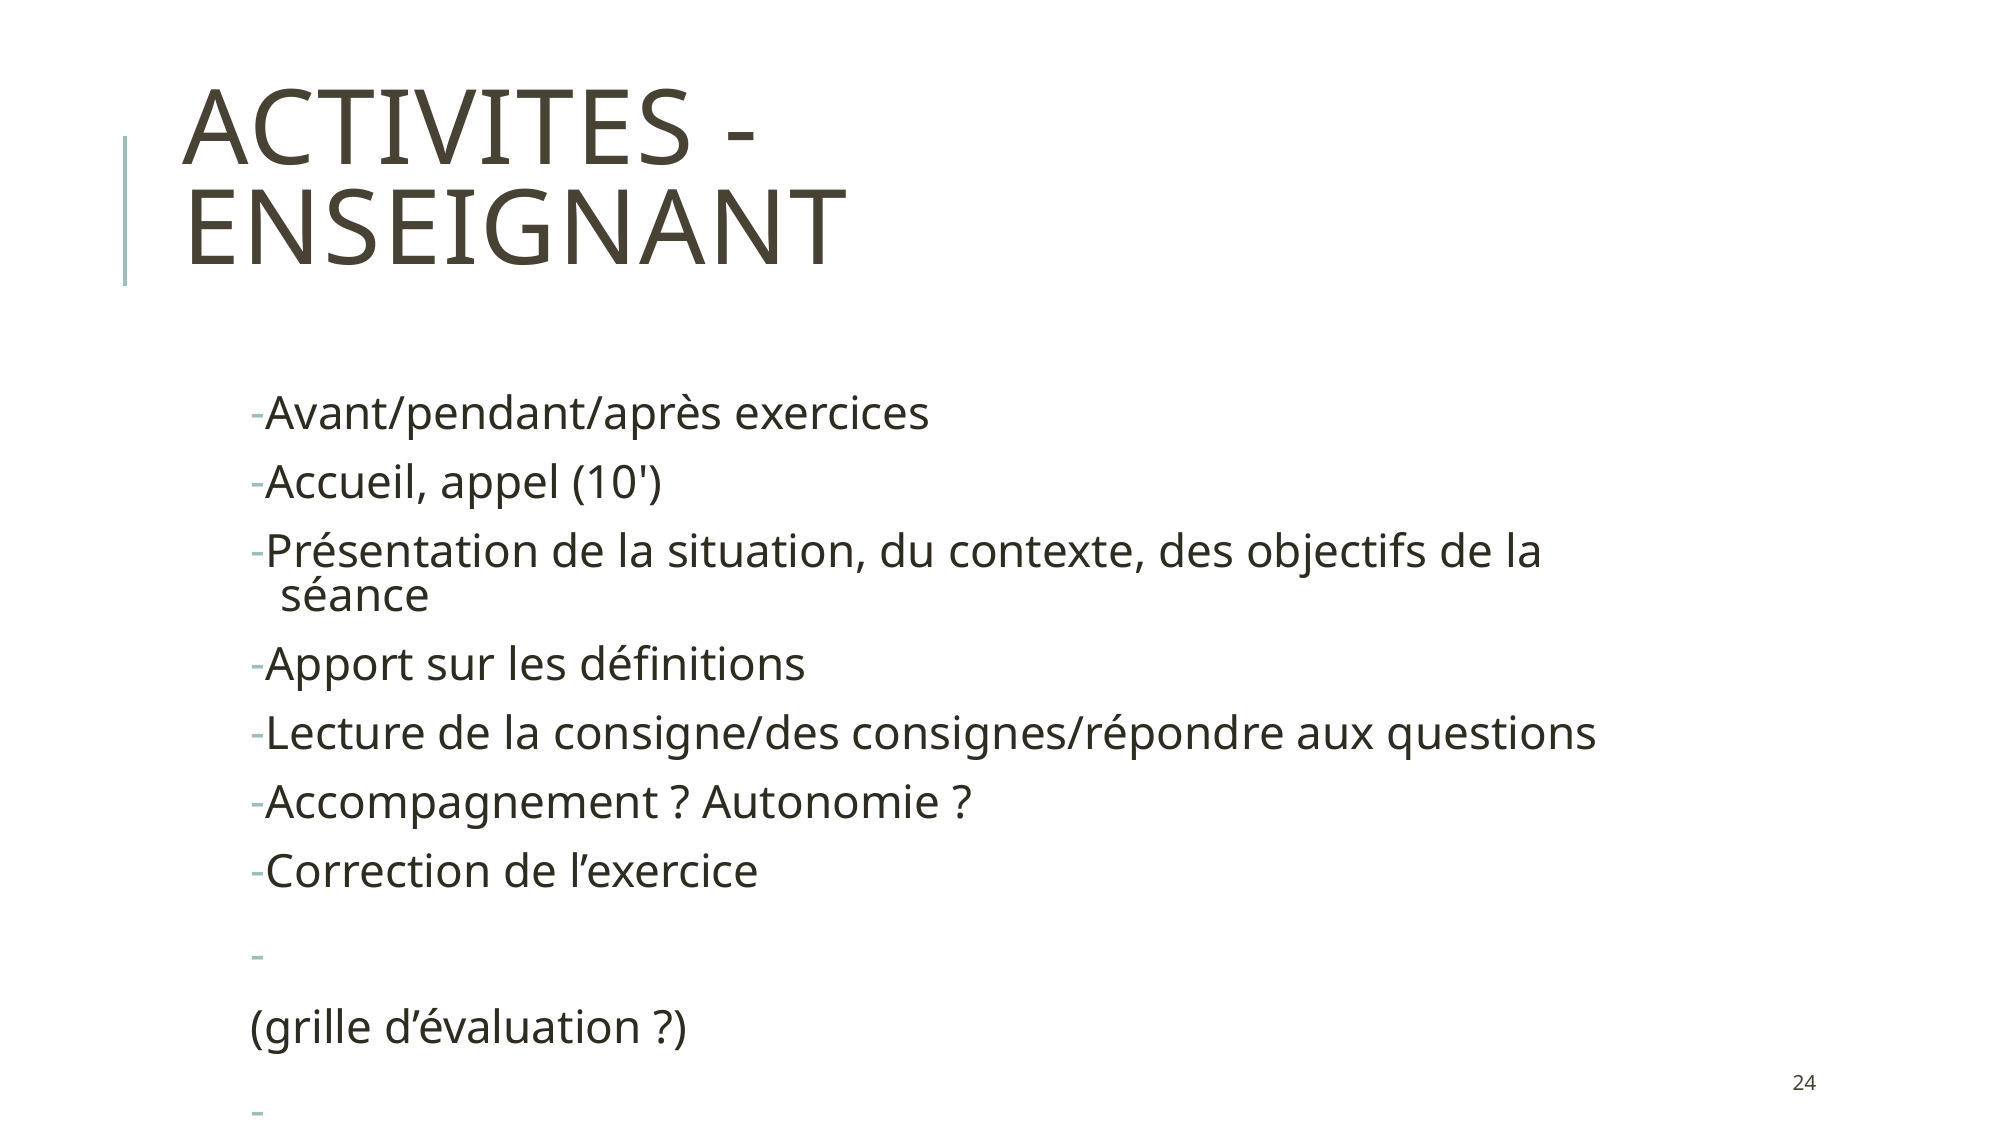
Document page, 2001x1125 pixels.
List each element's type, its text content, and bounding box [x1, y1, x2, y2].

title ACTIVITES - ENSEIGNANT [168, 61, 1101, 308]
text_box 24 [1777, 1061, 1938, 1107]
list Avant/pendant/après exercices Accueil, appel (10') Présentation de la situation, du contexte, des objectifs de la séance Apport sur les définitions Lecture de la consigne/des consignes/répondre aux questions Accompagnement ? Autonomie ? Correction de l’exercice (grille d’évaluation ?) [243, 307, 1651, 1064]
